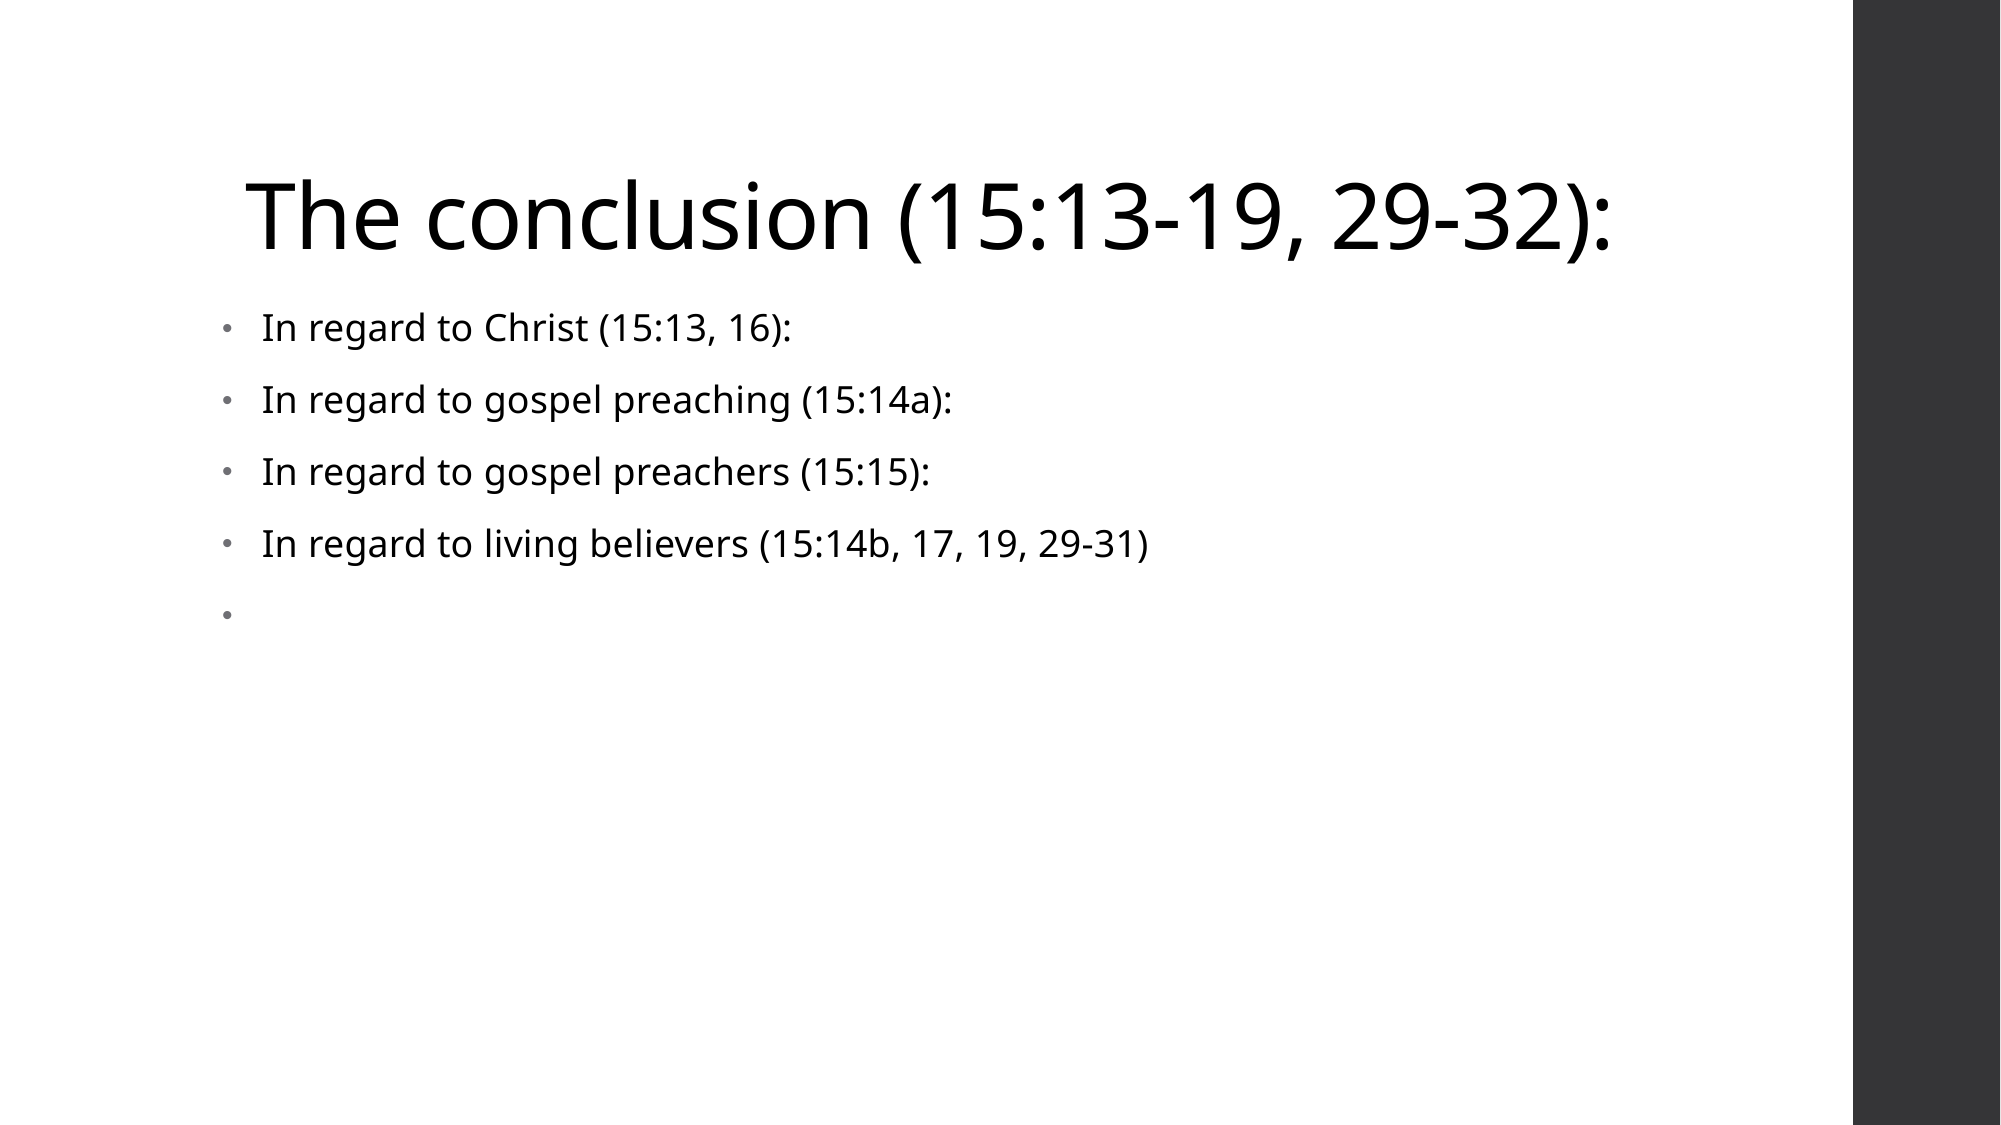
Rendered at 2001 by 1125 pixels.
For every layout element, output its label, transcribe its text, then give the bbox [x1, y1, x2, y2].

list In regard to Christ (15:13, 16): In regard to gospel preaching (15:14a): In regard to gospel preachers (15:15): In regard to living believers (15:14b, 17, 19, 29-31) [206, 299, 1617, 1014]
title The conclusion (15:13-19, 29-32): [206, 60, 1797, 278]
